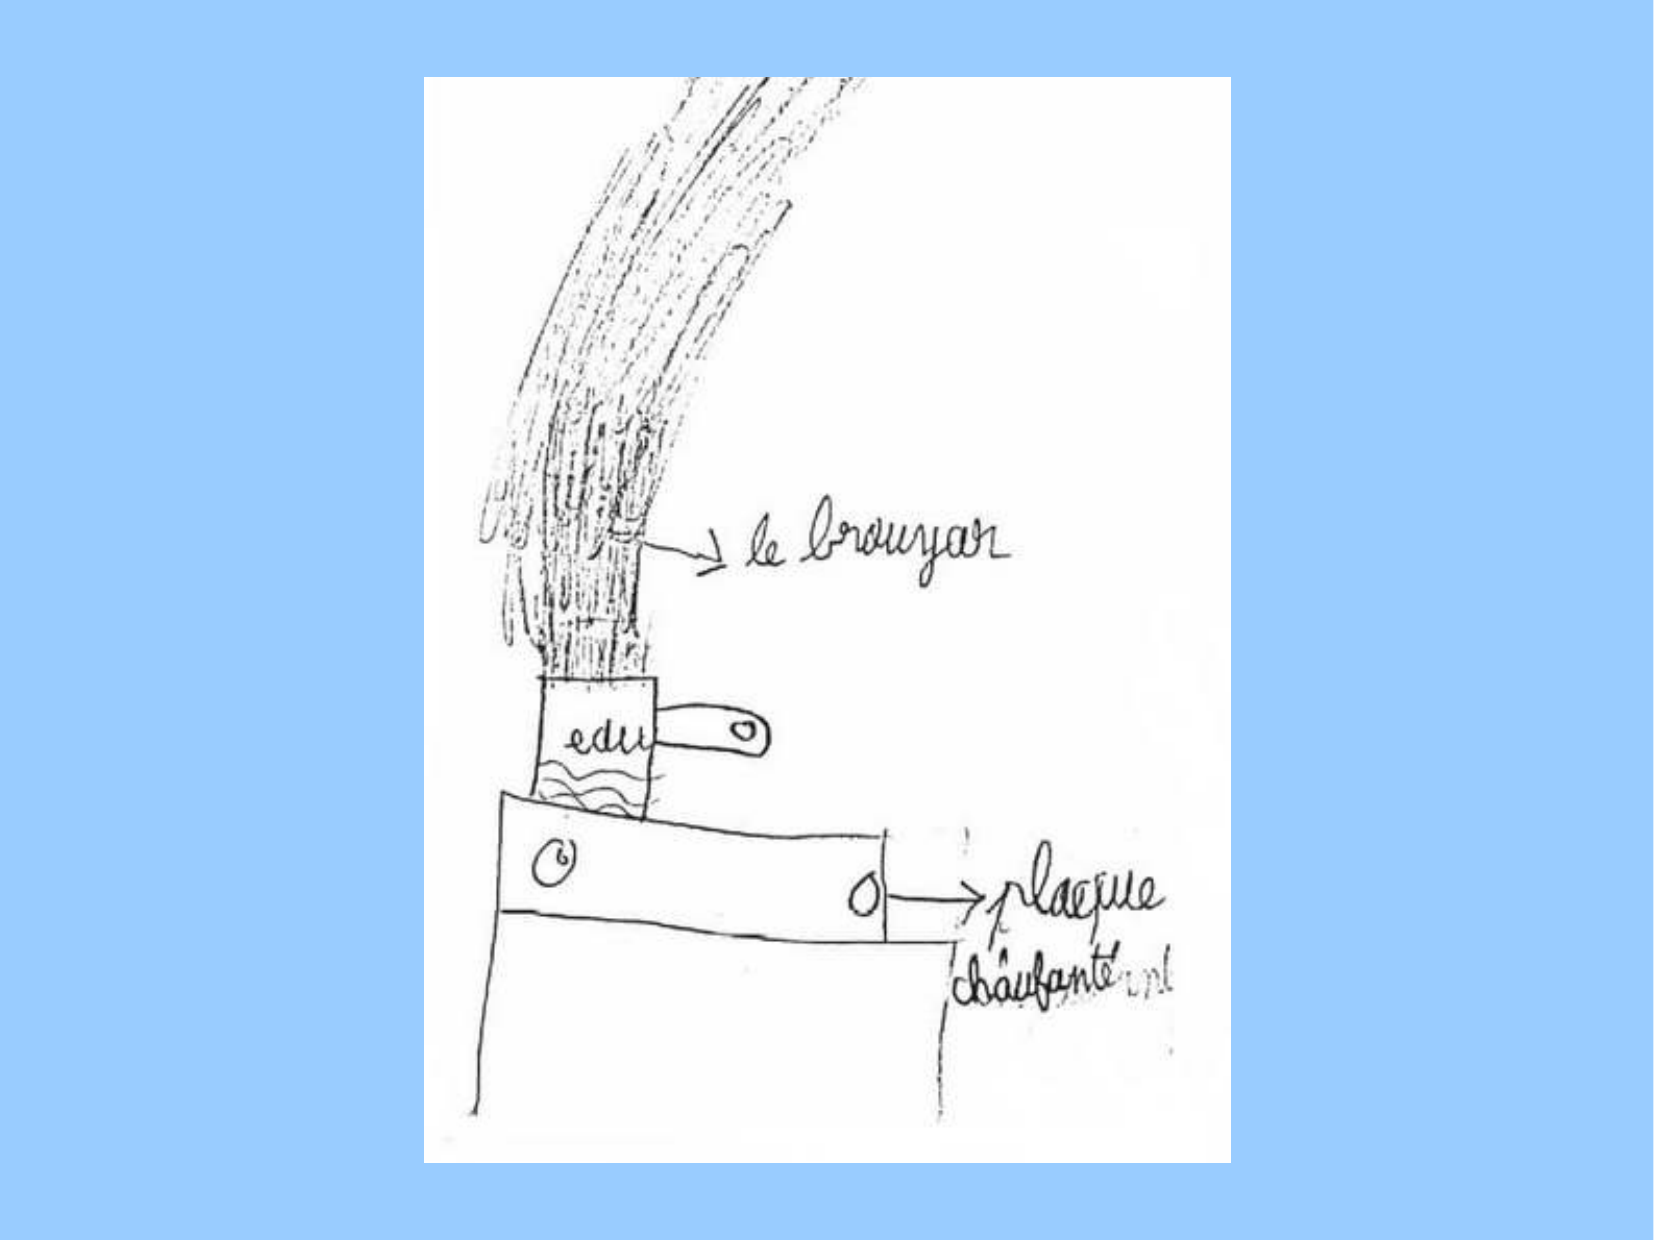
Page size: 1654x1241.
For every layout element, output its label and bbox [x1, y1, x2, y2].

picture [424, 77, 1231, 1163]
